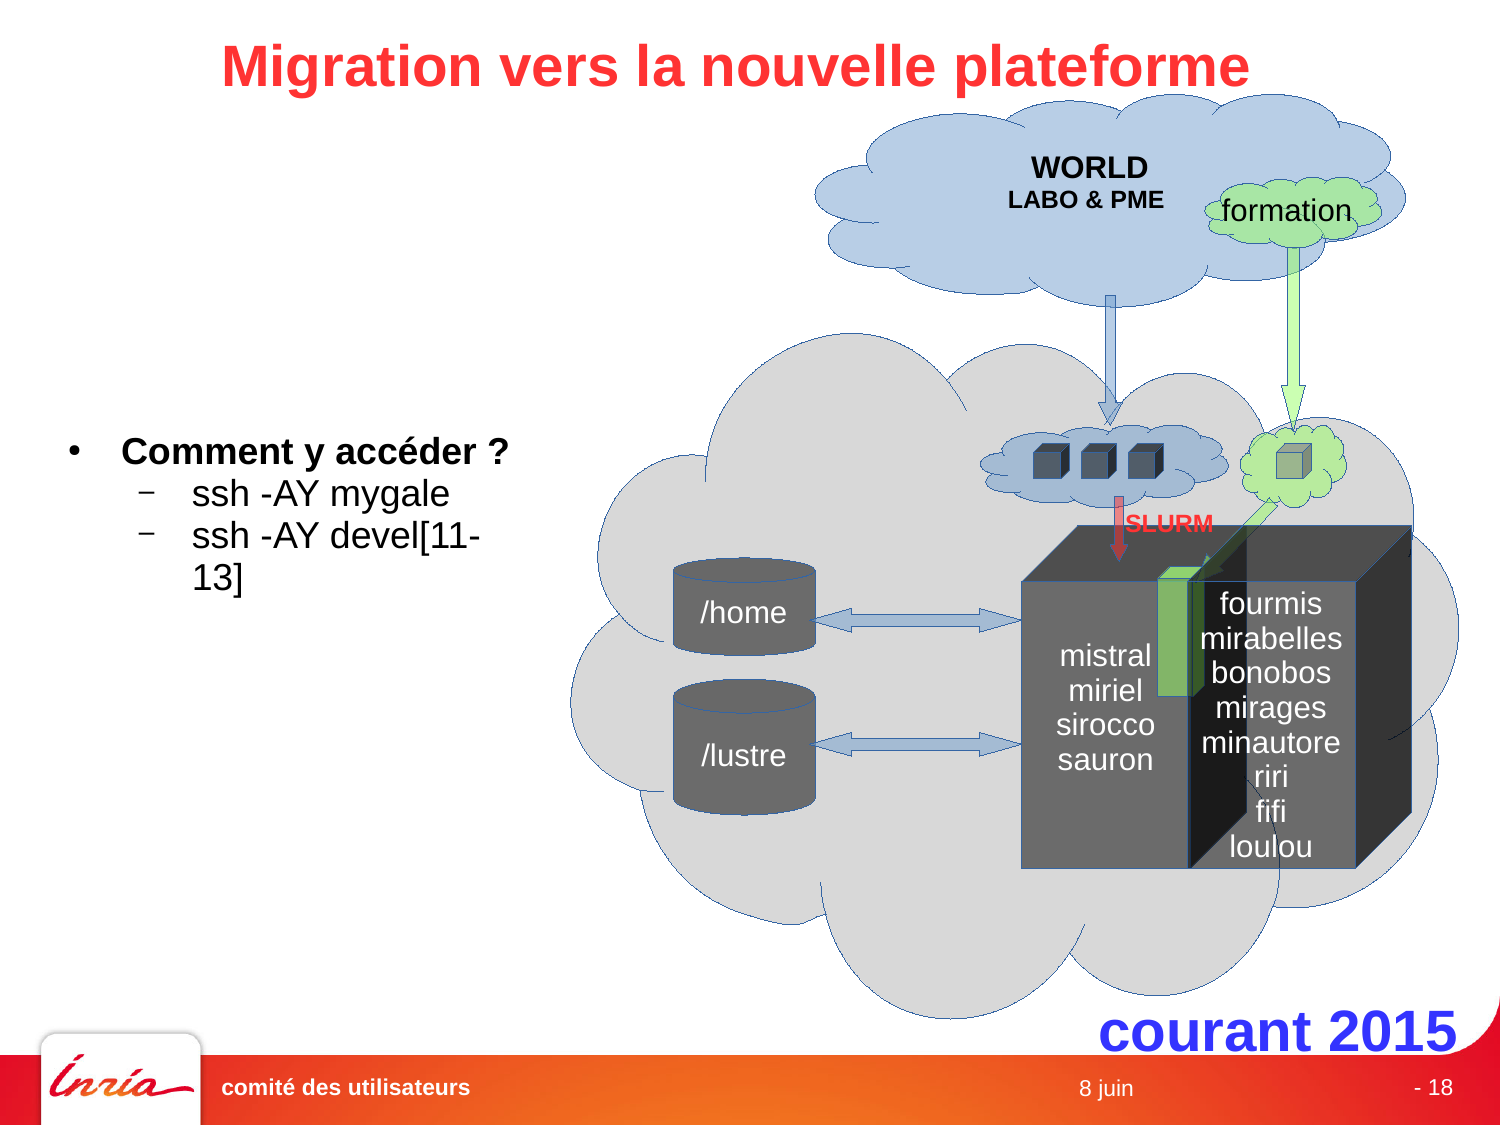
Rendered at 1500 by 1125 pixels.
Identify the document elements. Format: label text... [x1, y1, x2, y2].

text_box formation [1204, 177, 1382, 248]
text_box SLURM [1110, 502, 1229, 545]
title Migration vers la nouvelle plateforme [221, 0, 1459, 157]
text_box mistral miriel sirocco sauron [1021, 582, 1187, 869]
picture [0, 947, 1500, 1125]
text_box /home [673, 571, 816, 656]
title courant 2015 [1098, 980, 1483, 1075]
text_box [570, 247, 1459, 1020]
text_box WORLD LABO & PME [814, 94, 1406, 308]
text_box Comment y accéder ? ssh -AY mygale ssh -AY devel[11-13] [35, 422, 548, 638]
text_box fourmis mirabelles bonobos mirages minautore riri fifi loulou [1187, 582, 1355, 869]
text_box /lustre [673, 697, 816, 816]
